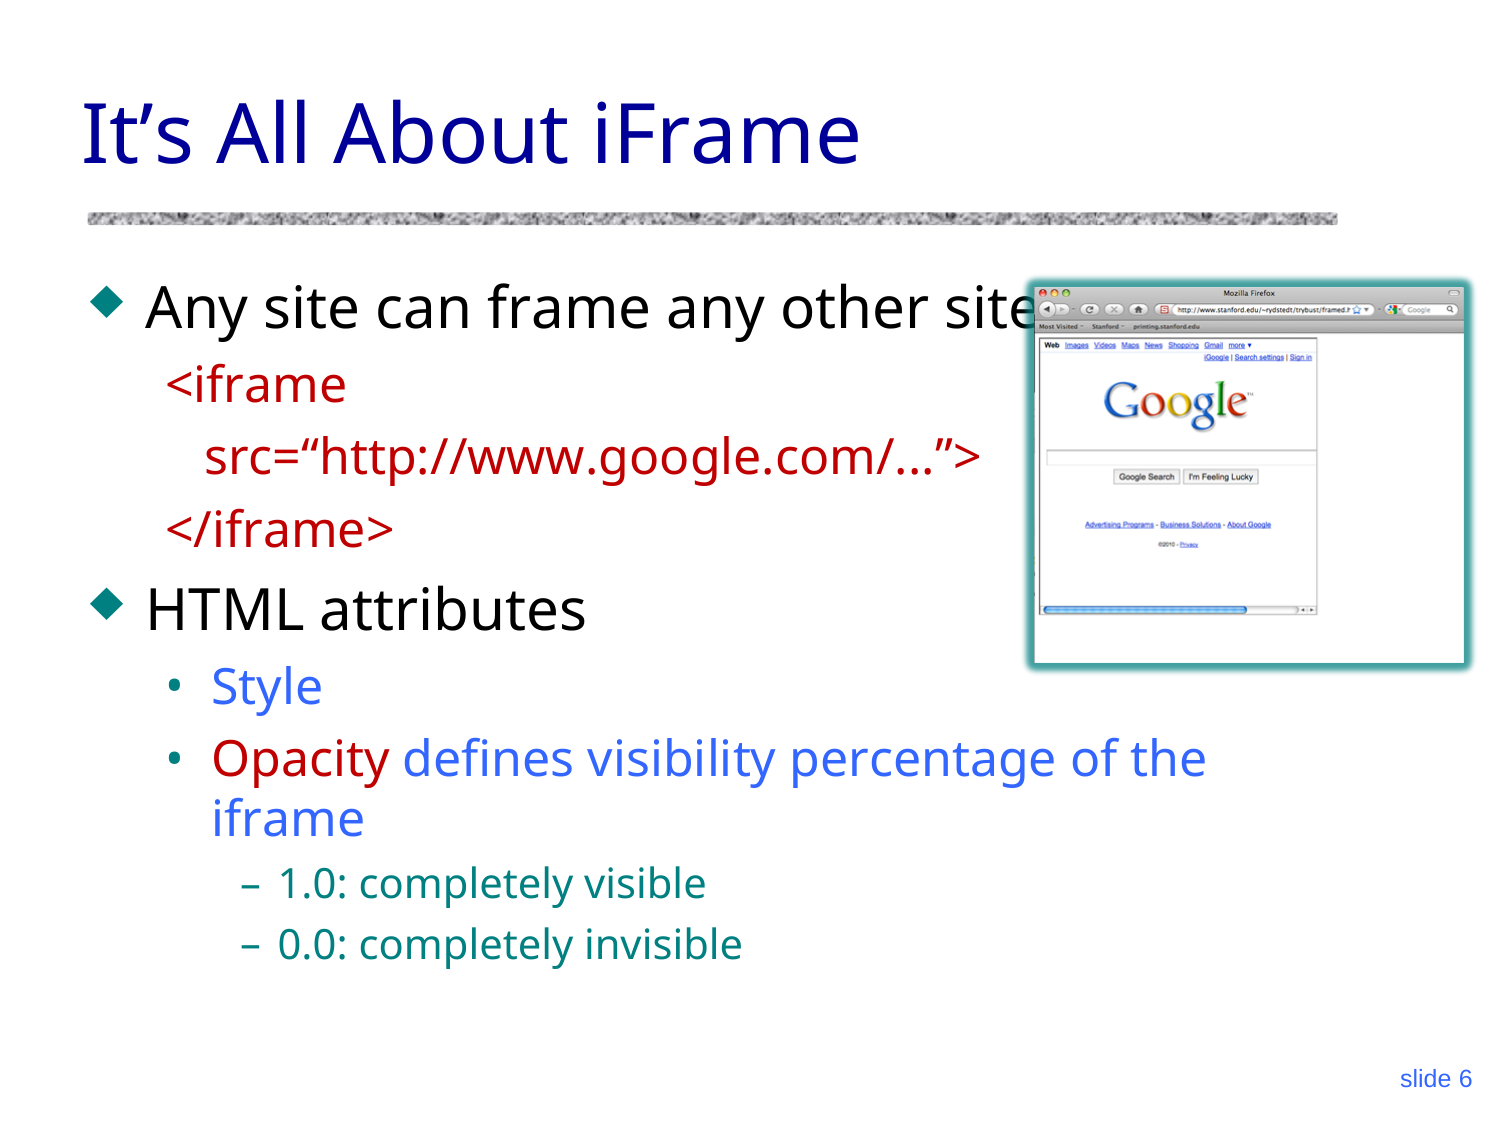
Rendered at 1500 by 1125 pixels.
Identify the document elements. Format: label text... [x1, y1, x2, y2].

picture [1015, 268, 1483, 683]
text_box It’s All About iFrame [66, 37, 1342, 188]
text_box Any site can frame any other site <iframe src=“http://www.google.com/...”> </iframe> HTML attributes Style Opacity defines visibility percentage of the iframe 1.0: completely visible 0.0: completely invisible [74, 262, 1342, 963]
text_box slide <number> [1174, 1025, 1488, 1101]
picture [87, 212, 1338, 226]
